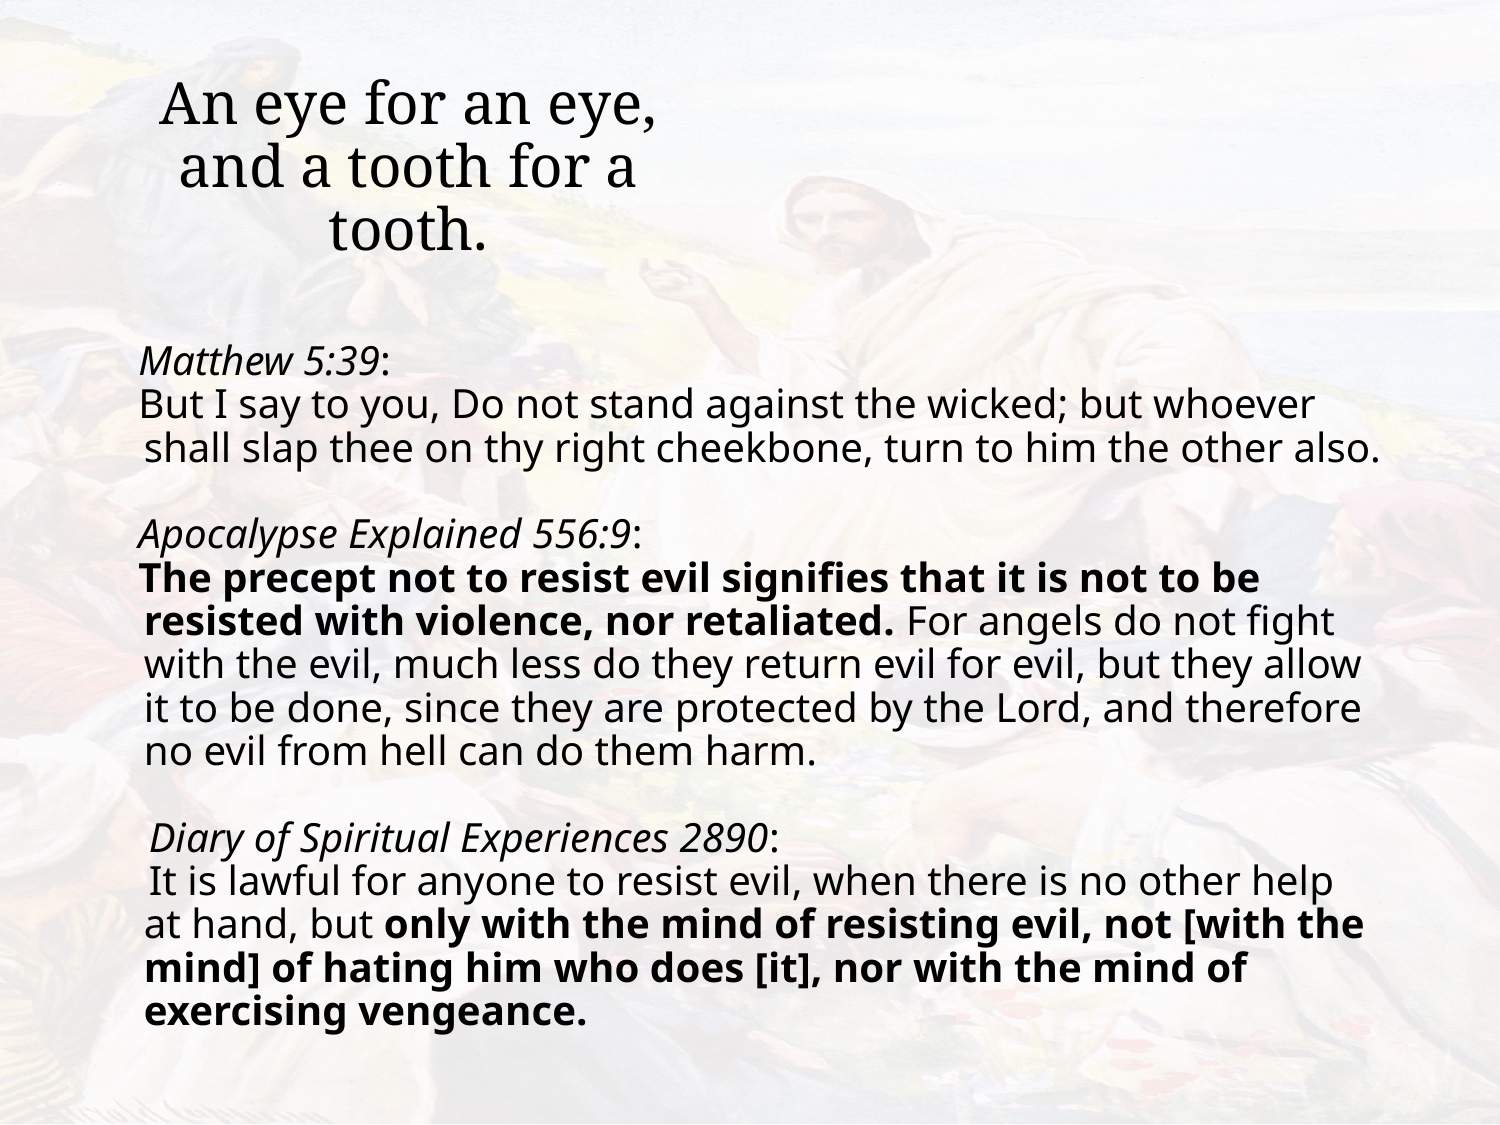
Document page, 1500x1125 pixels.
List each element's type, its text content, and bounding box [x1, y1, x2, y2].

title An eye for an eye, and a tooth for a tooth. [103, 59, 715, 278]
list Matthew 5:39: But I say to you, Do not stand against the wicked; but whoever shall slap thee on thy right cheekbone, turn to him the other also. Apocalypse Explained 556:9: The precept not to resist evil signifies that it is not to be resisted with violence, nor retaliated. For angels do not fight with the evil, much less do they return evil for evil, but they allow it to be done, since they are protected by the Lord, and therefore no evil from hell can do them harm. Diary of Spiritual Experiences 2890: It is lawful for anyone to resist evil, when there is no other help at hand, but only with the mind of resisting evil, not [with the mind] of hating him who does [it], nor with the mind of exercising vengeance. [103, 333, 1397, 1048]
